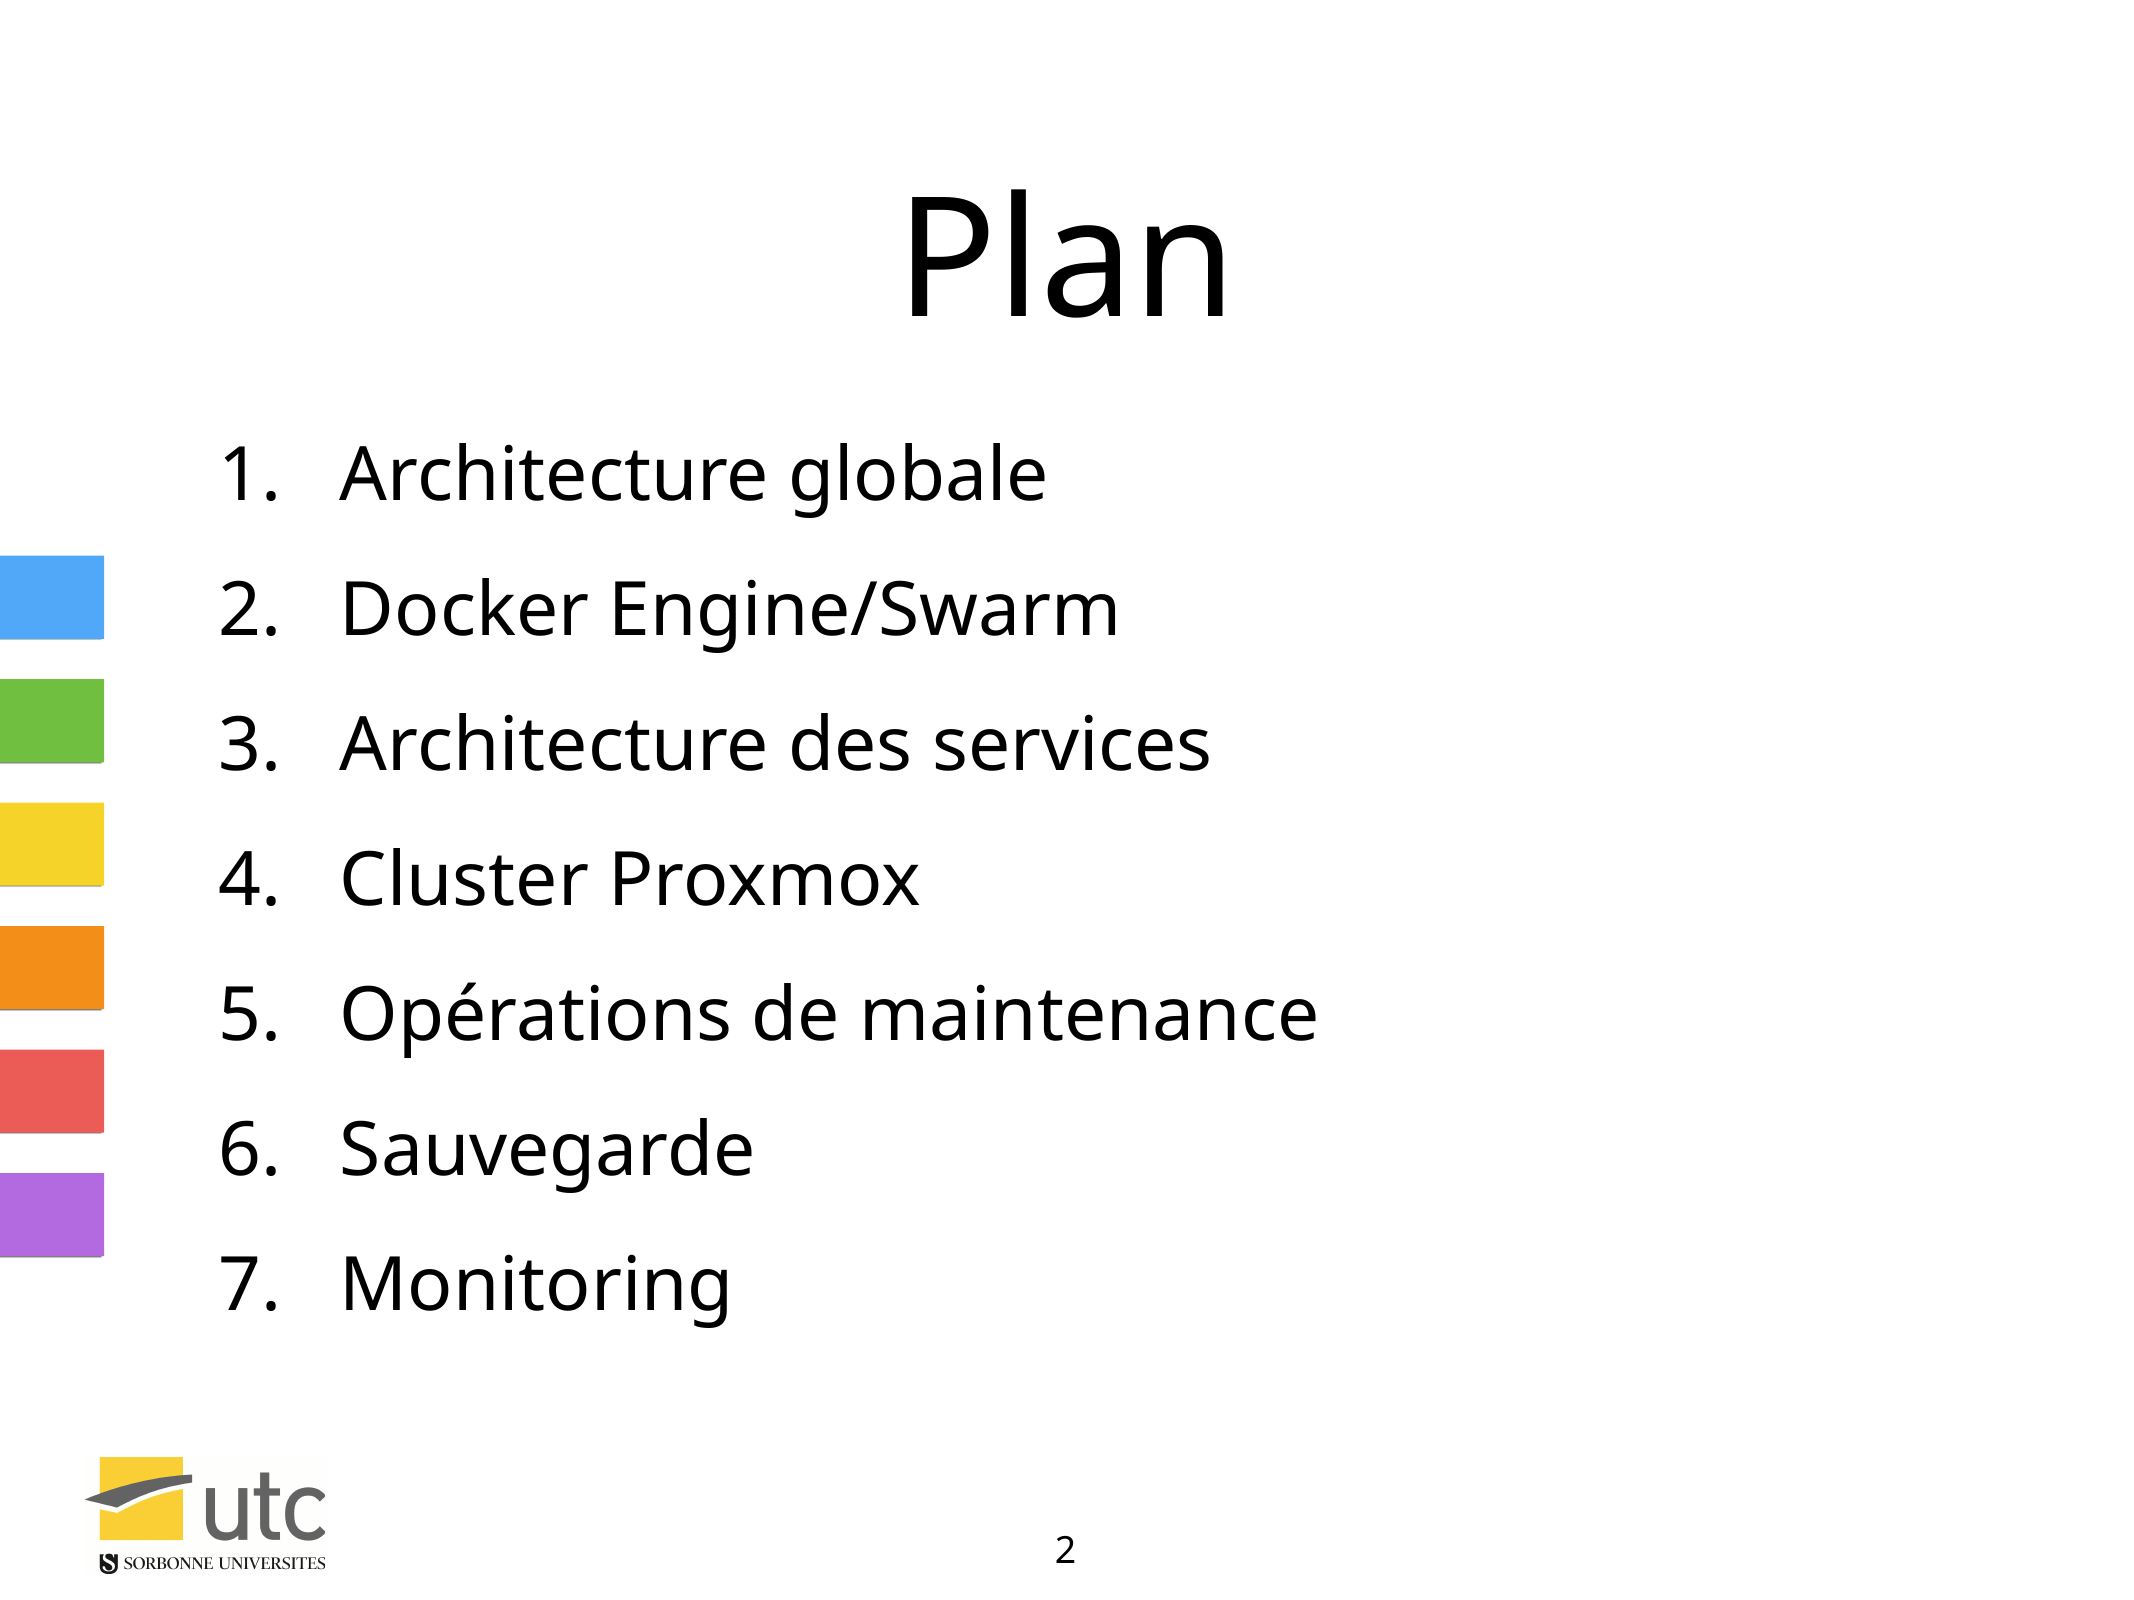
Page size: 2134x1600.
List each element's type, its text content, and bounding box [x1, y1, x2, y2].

title Plan [156, 72, 1978, 428]
text_box Architecture globale Docker Engine/Swarm Architecture des services Cluster Proxmox Opérations de maintenance Sauvegarde Monitoring [209, 371, 1961, 1334]
slide_number <numéro> [1035, 1517, 1097, 1579]
picture [84, 1457, 326, 1574]
